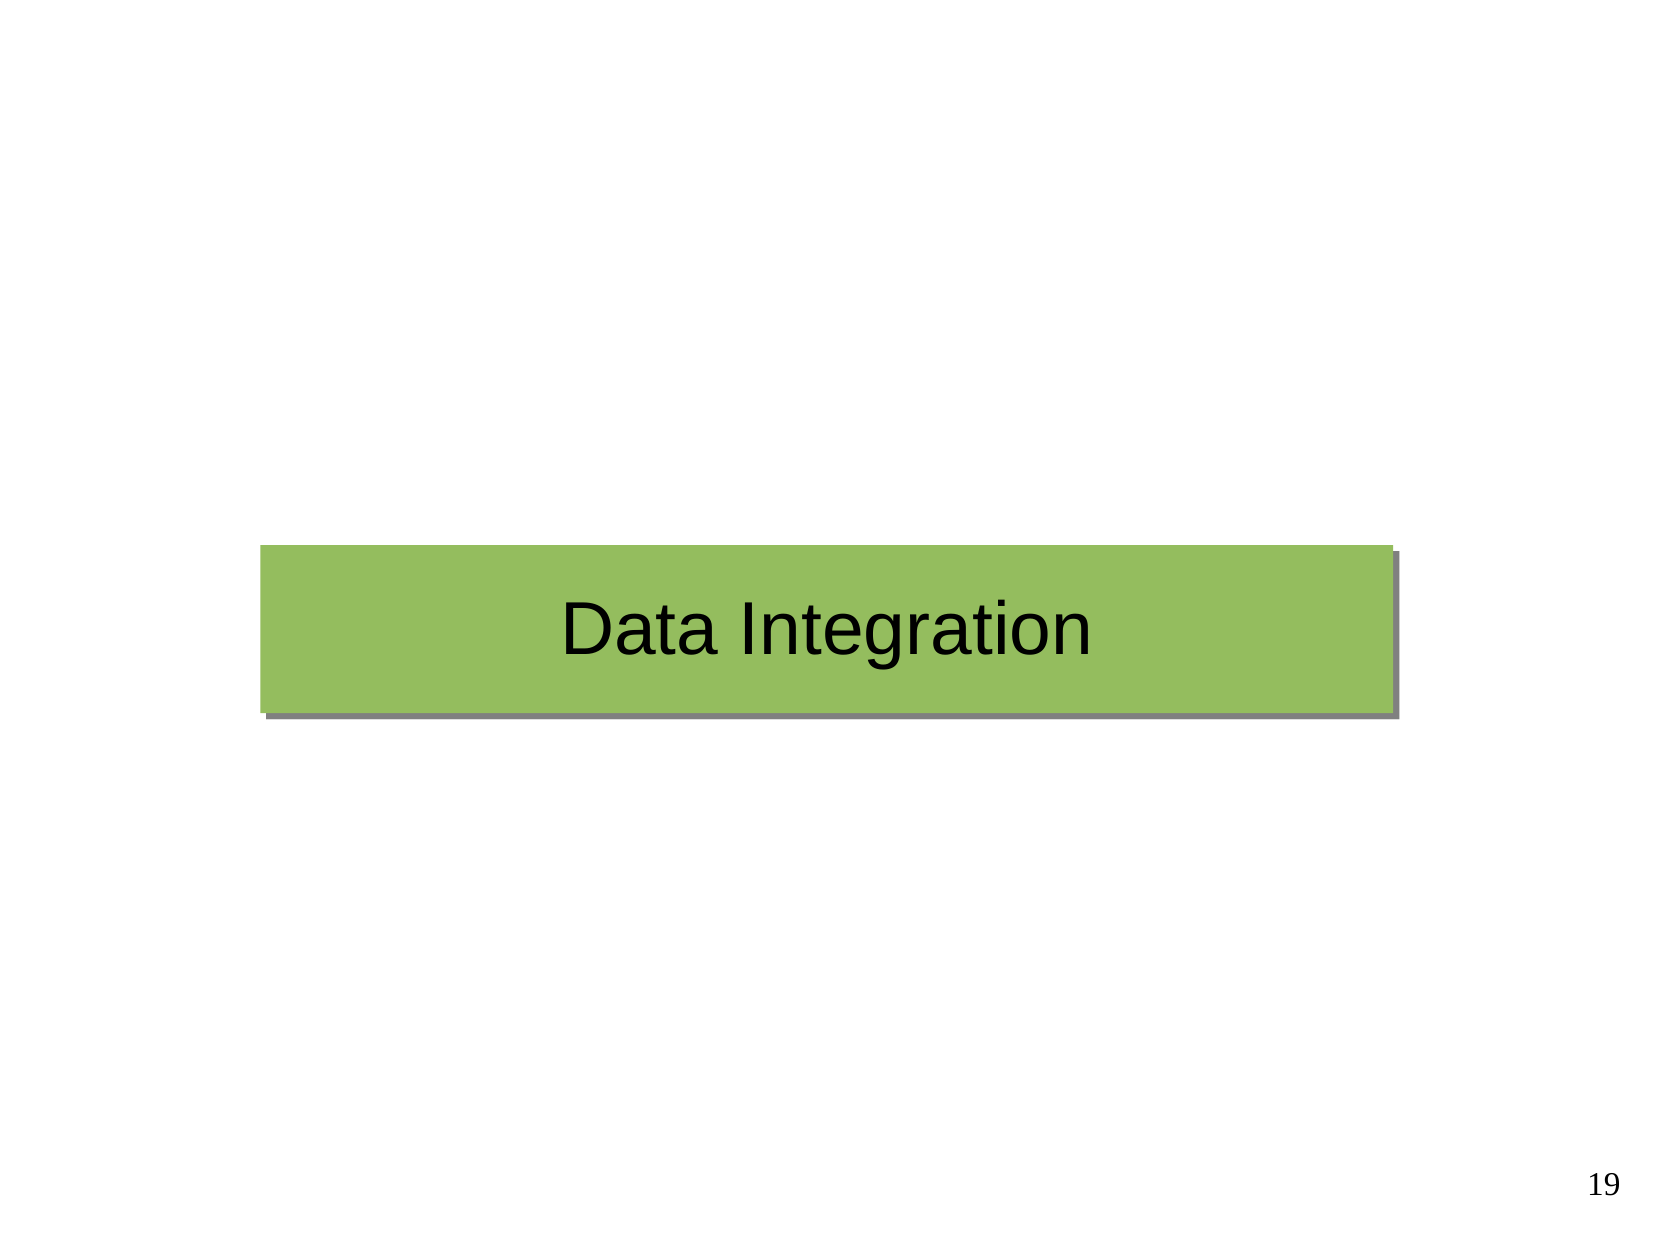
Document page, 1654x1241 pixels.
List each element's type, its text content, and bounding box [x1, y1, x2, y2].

text_box Data Integration [260, 545, 1394, 714]
